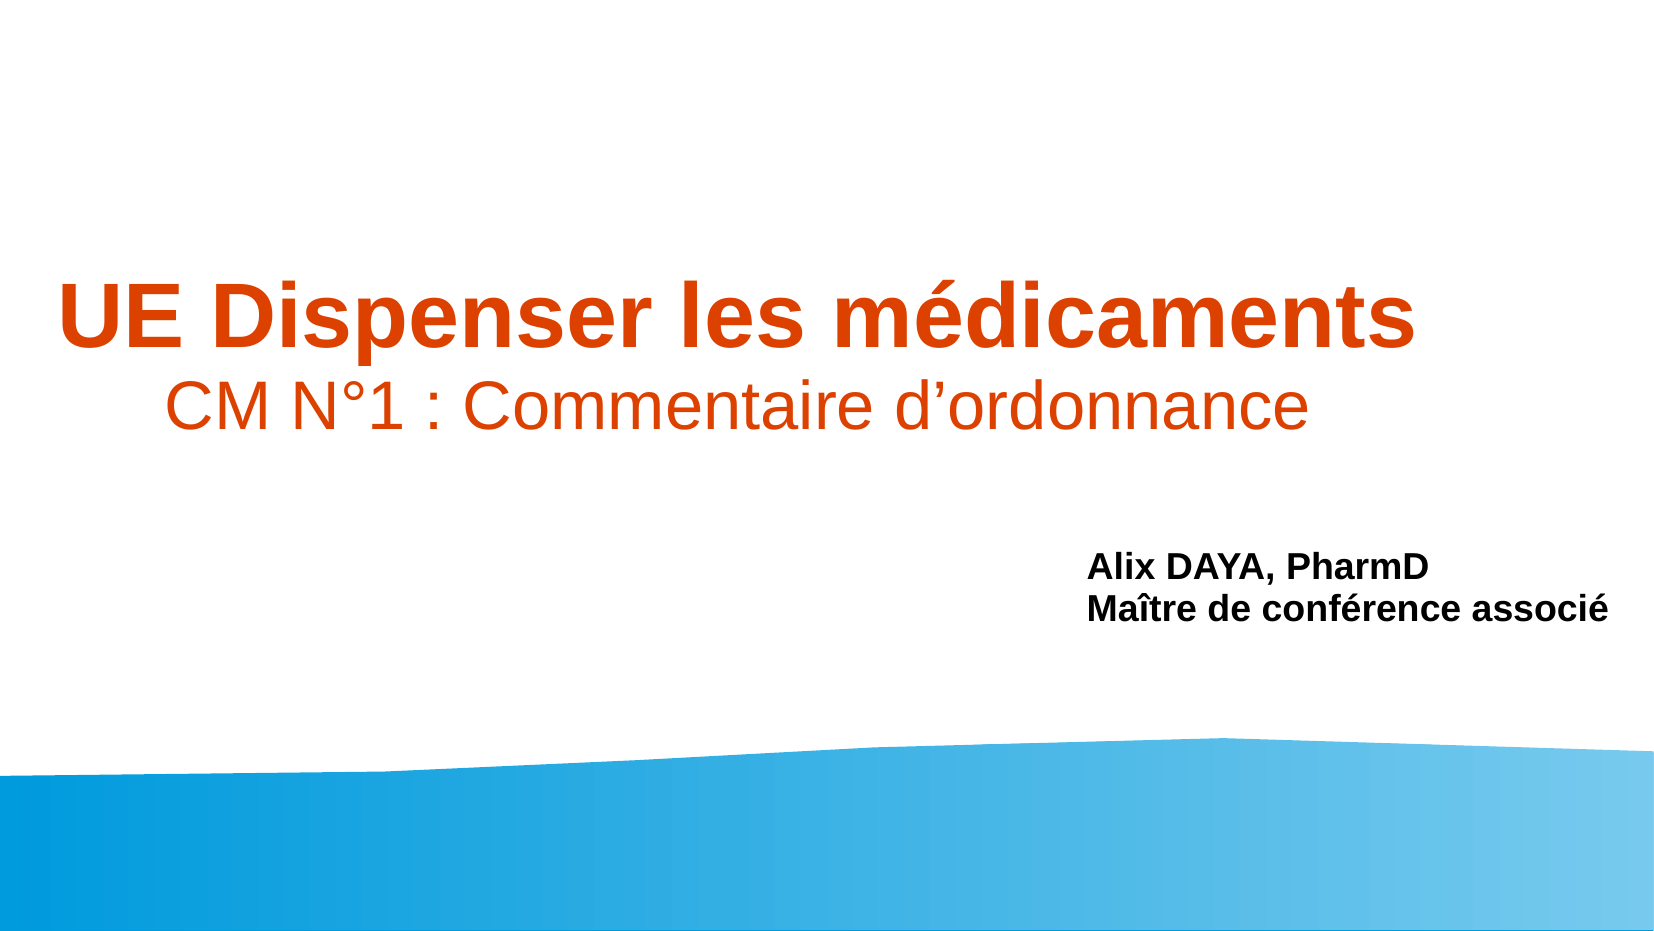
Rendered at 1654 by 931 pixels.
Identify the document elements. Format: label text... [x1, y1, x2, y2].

text_box Alix DAYA, PharmD Maître de conférence associé [1071, 538, 1625, 638]
title UE Dispenser les médicaments CM N°1 : Commentaire d’ordonnance [0, 264, 1477, 445]
